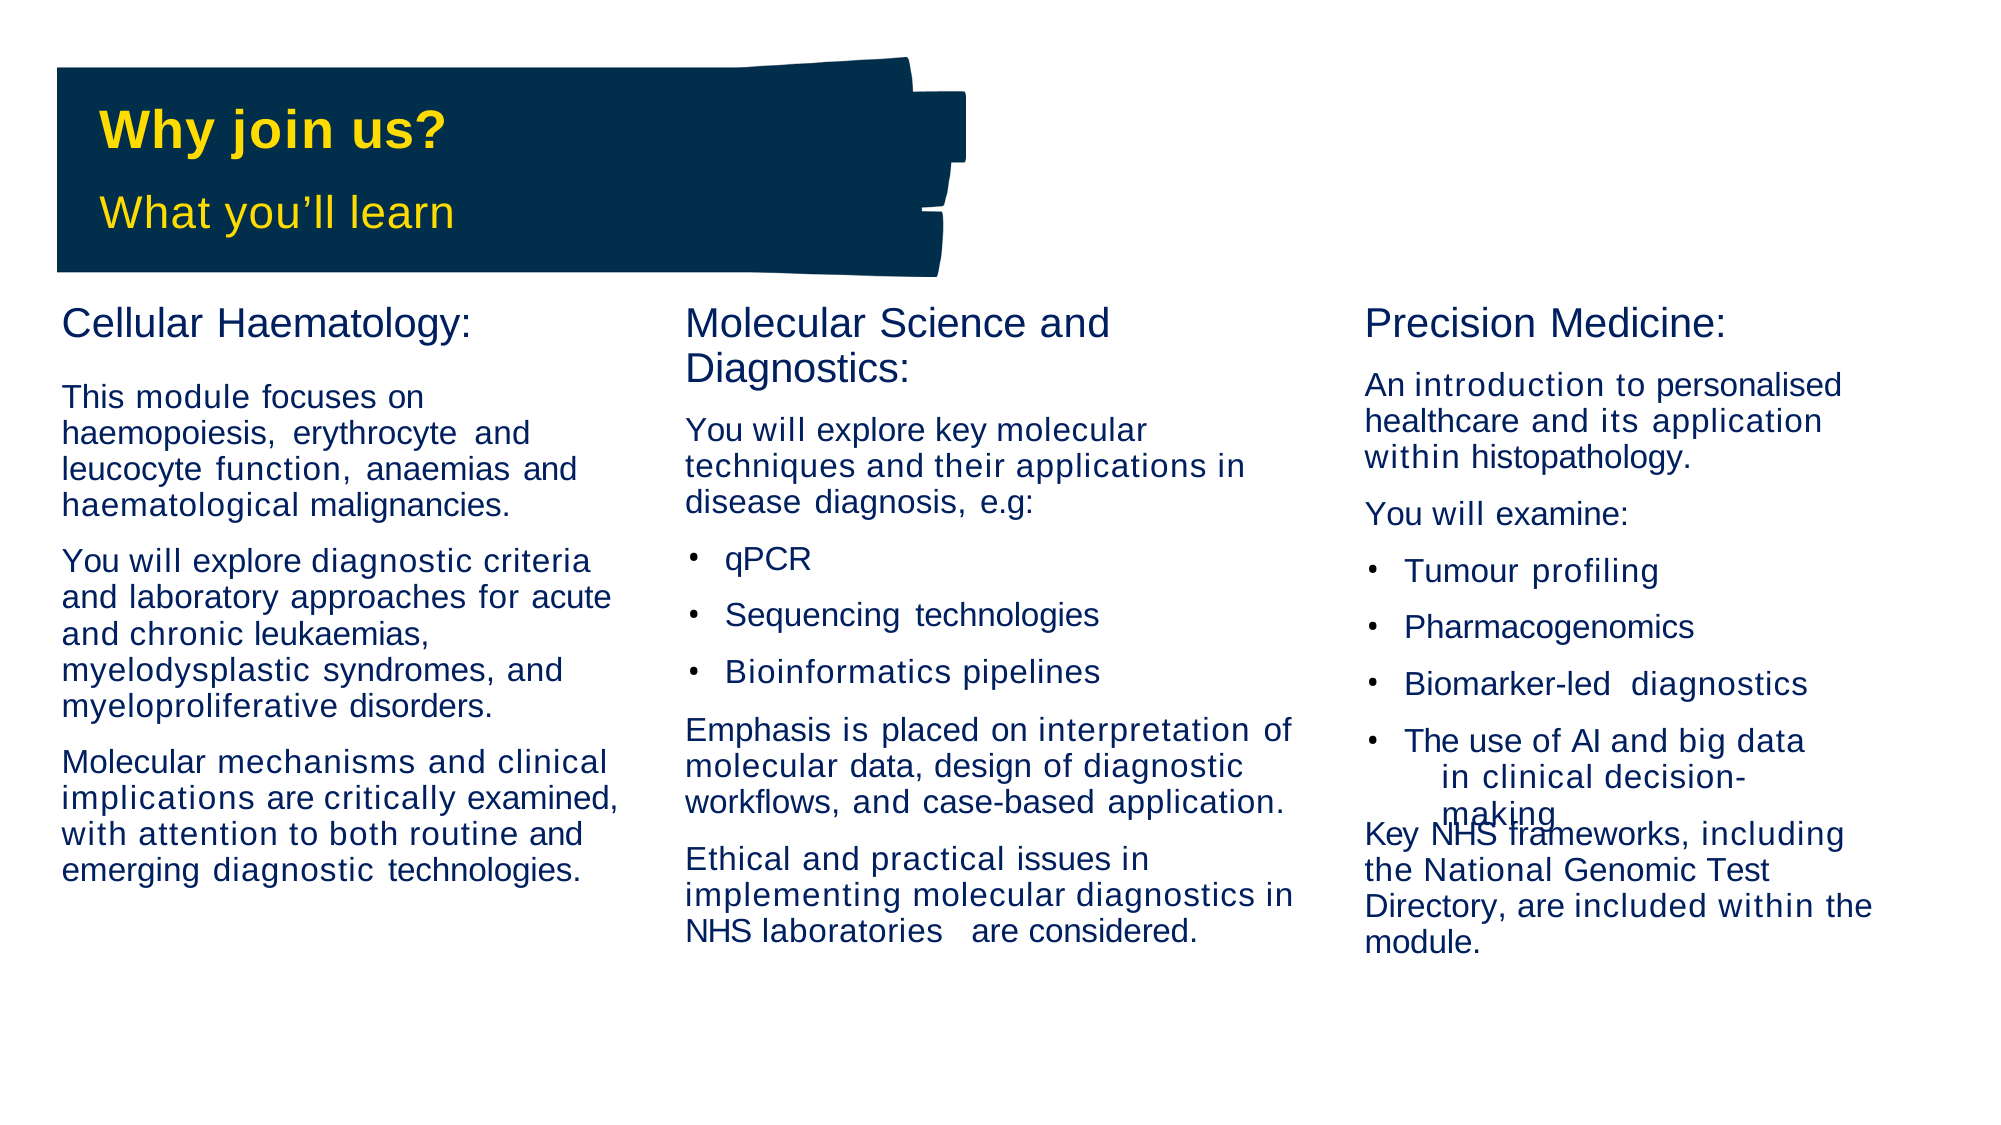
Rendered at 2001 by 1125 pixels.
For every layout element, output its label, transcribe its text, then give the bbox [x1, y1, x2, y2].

text_box Emphasis is placed on interpretation of molecular data, design of diagnostic workflows, and case-based application. Ethical and practical issues in implementing molecular diagnostics in NHS laboratories are considered. [683, 705, 1301, 951]
text_box Key NHS frameworks, including the National Genomic Test Directory, are included within the module. [1362, 810, 1881, 963]
picture [57, 57, 966, 277]
title Why join us? [97, 91, 448, 161]
text_box What you’ll learn [97, 180, 459, 240]
text_box qPCR Sequencing technologies Bioinformatics pipelines [683, 517, 1115, 693]
text_box Precision Medicine: An introduction to personalised healthcare and its application within histopathology. You will examine: [1362, 271, 1856, 534]
text_box Molecular Science and Diagnostics: You will explore key molecular techniques and their applications in disease diagnosis, e.g: [683, 293, 1251, 523]
list Cellular Haematology: This module focuses on haemopoiesis, erythrocyte and leucocyte function, anaemias and haematological malignancies. You will explore diagnostic criteria and laboratory approaches for acute and chronic leukaemias, myelodysplastic syndromes, and myeloproliferative disorders. Molecular mechanisms and clinical implications are critically examined, with attention to both routine and emerging diagnostic technologies. [57, 293, 627, 891]
text_box Tumour profiling Pharmacogenomics Biomarker-led diagnostics The use of AI and big data in clinical decision-making [1362, 529, 1841, 798]
